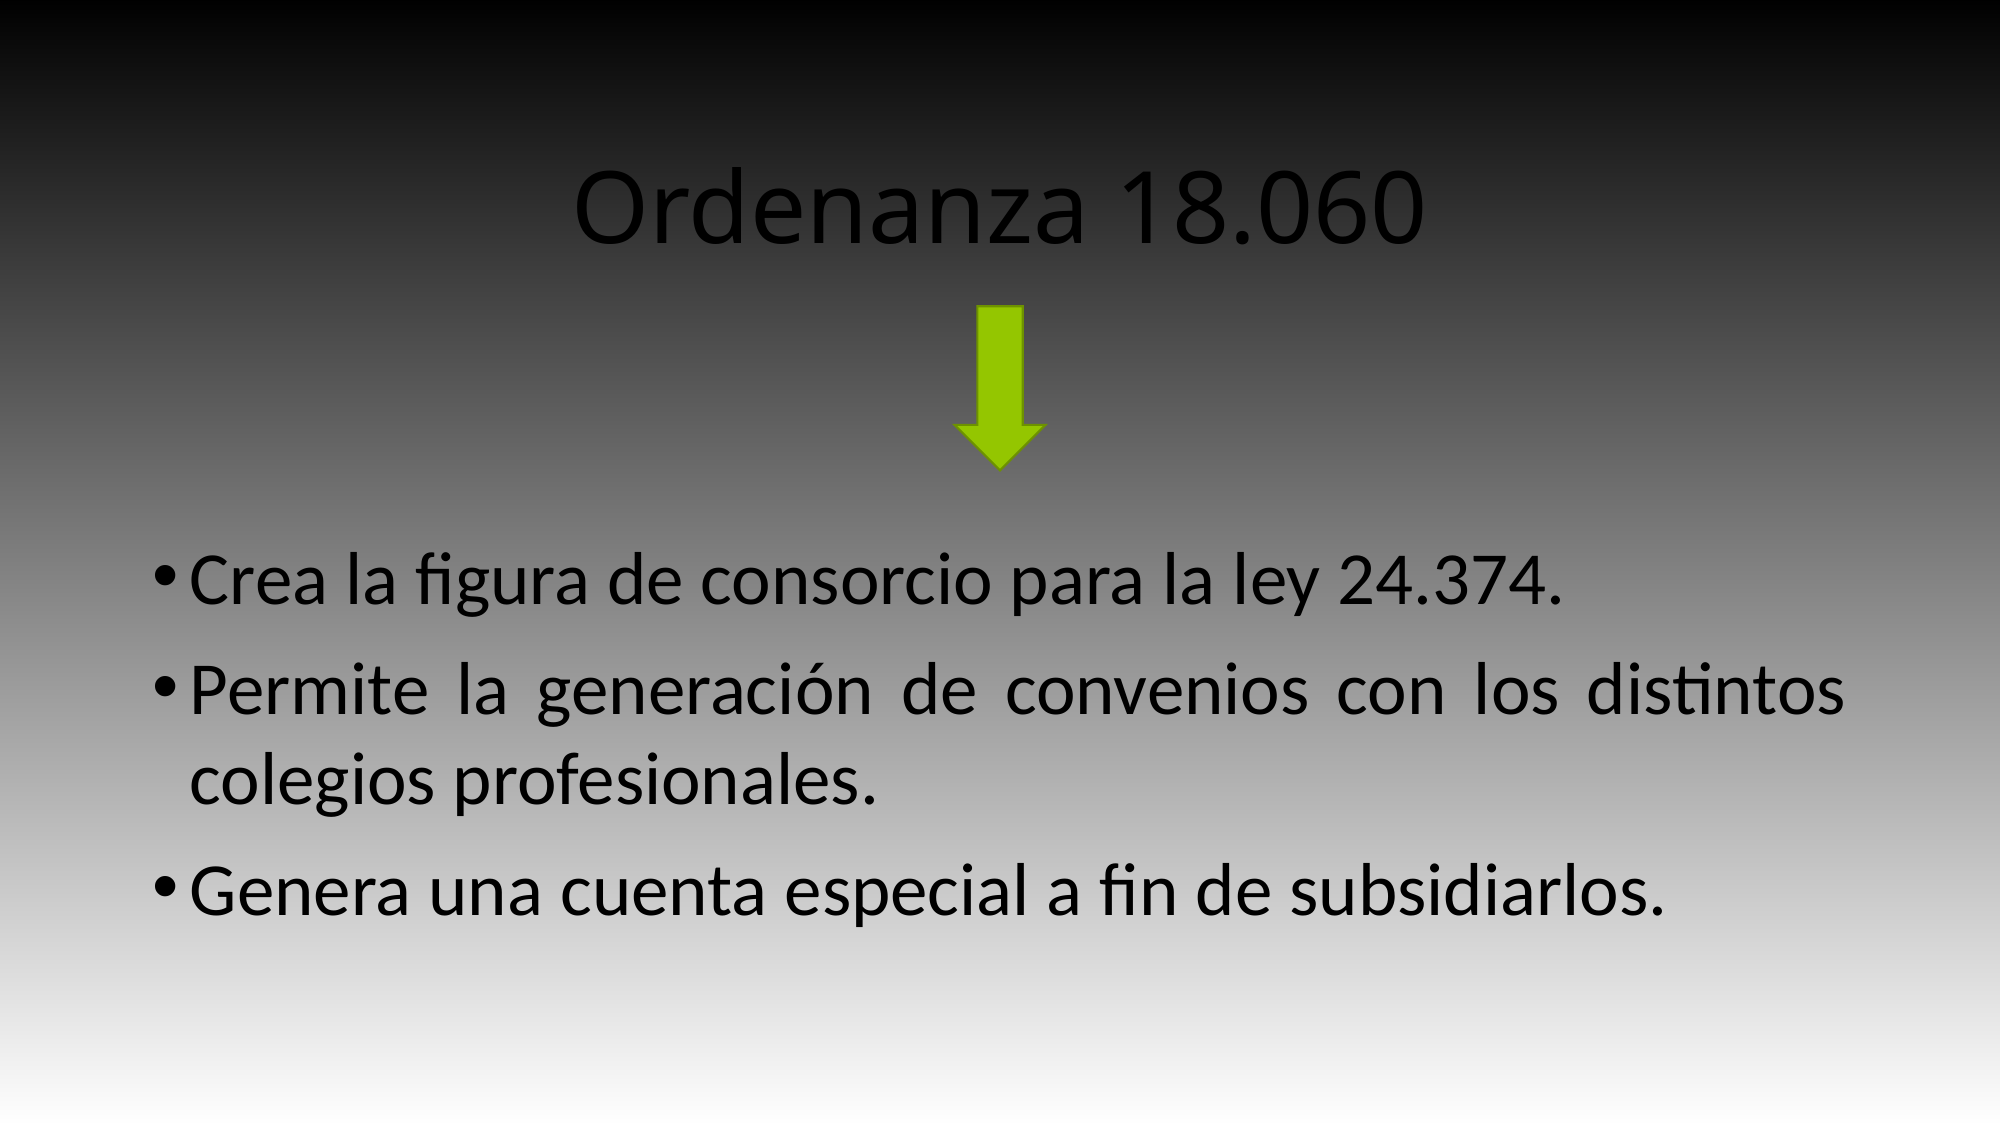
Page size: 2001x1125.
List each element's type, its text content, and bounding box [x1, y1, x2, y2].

list Crea la figura de consorcio para la ley 24.374. Permite la generación de convenios con los distintos colegios profesionales. Genera una cuenta especial a fin de subsidiarlos. [137, 521, 1863, 955]
title Ordenanza 18.060 [137, 94, 1863, 312]
text_box [954, 306, 1046, 471]
